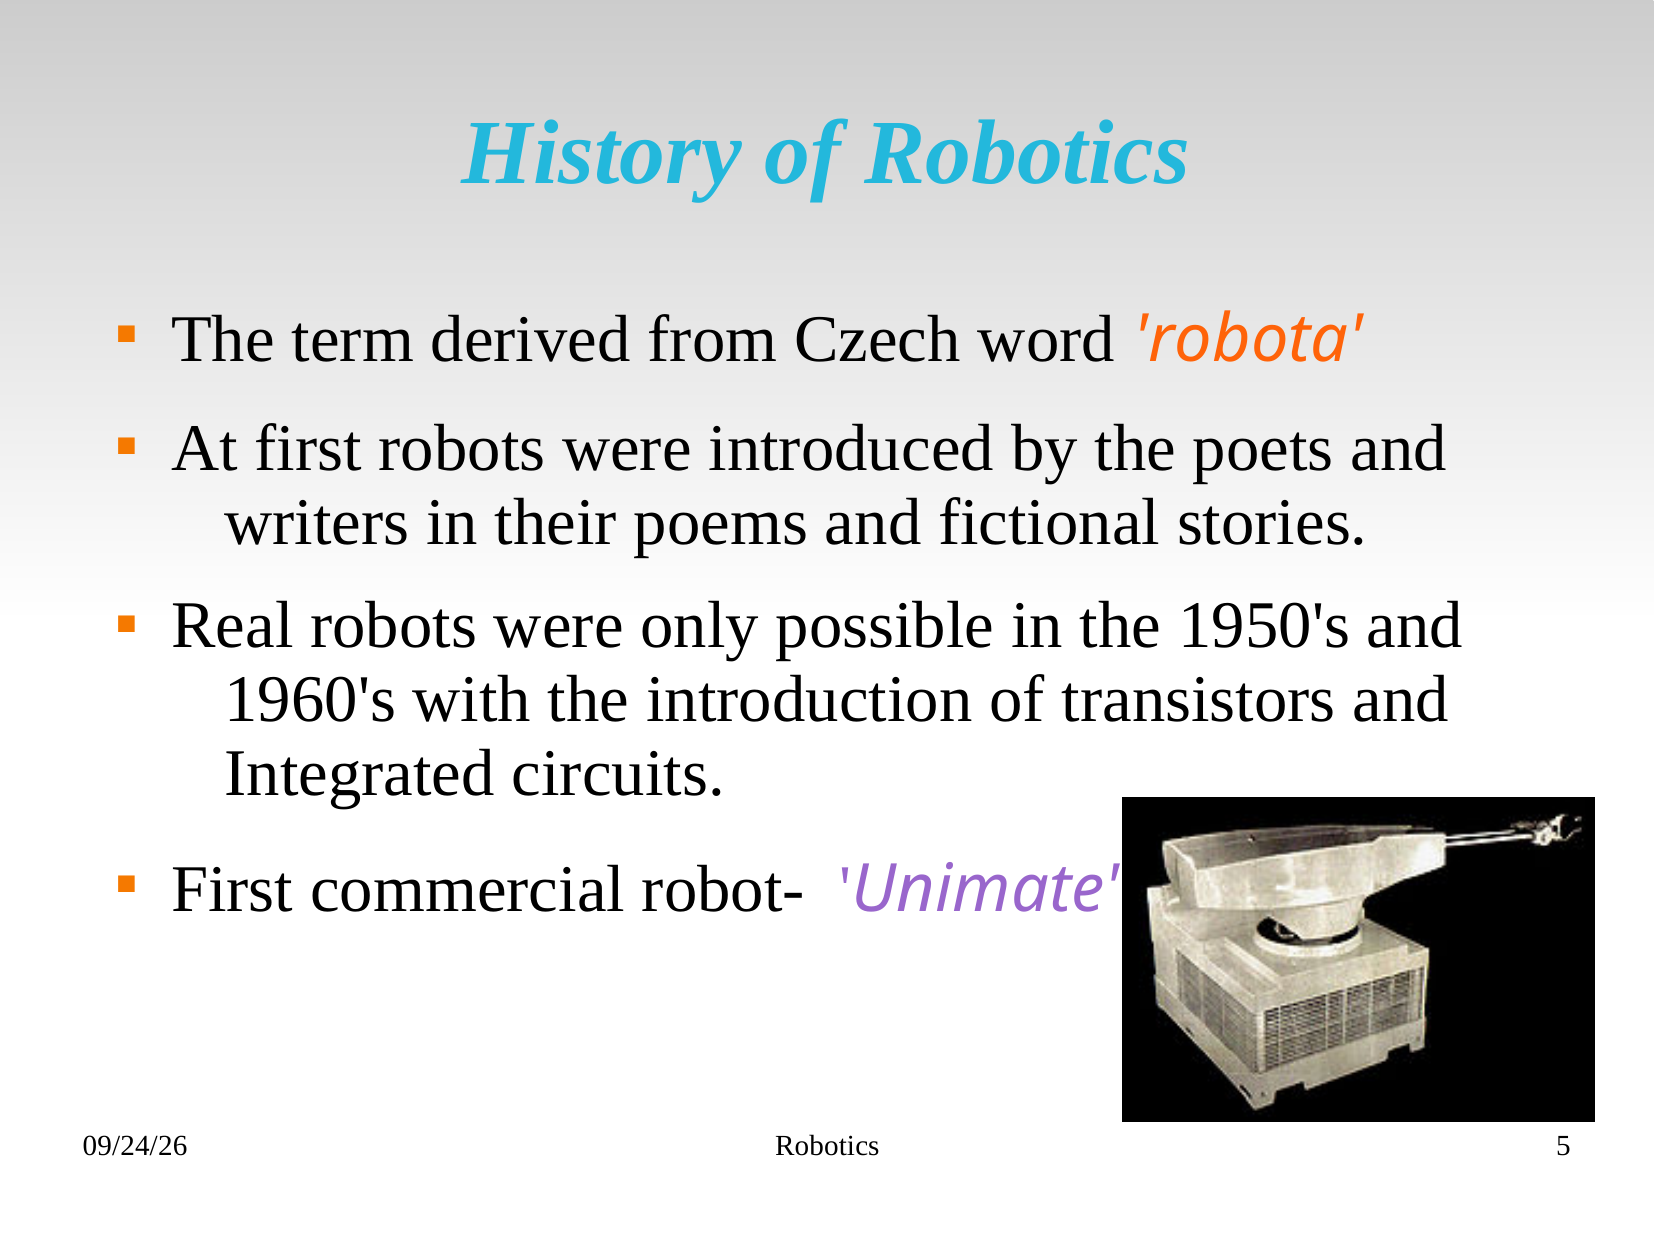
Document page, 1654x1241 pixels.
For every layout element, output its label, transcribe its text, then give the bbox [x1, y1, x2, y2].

picture [1122, 797, 1595, 1123]
title History of Robotics [82, 68, 1571, 237]
list The term derived from Czech word 'robota' At first robots were introduced by the poets and writers in their poems and fictional stories. Real robots were only possible in the 1950's and 1960's with the introduction of transistors and Integrated circuits. First commercial robot- 'Unimate' [82, 290, 1571, 1109]
